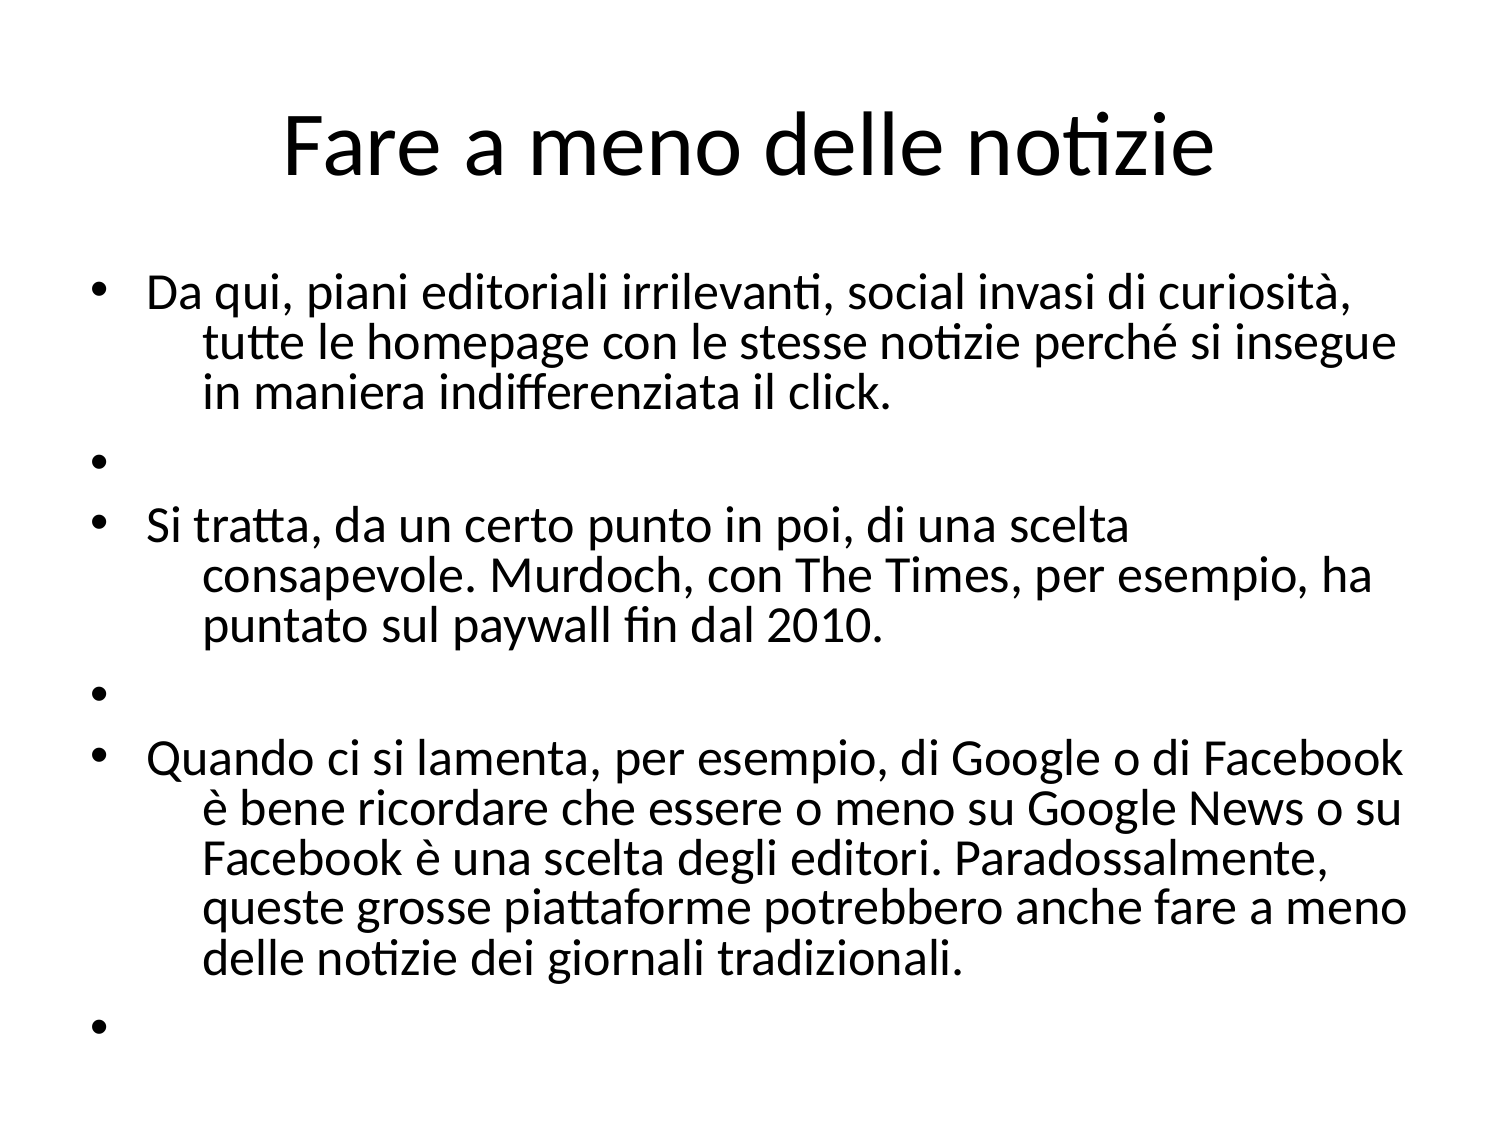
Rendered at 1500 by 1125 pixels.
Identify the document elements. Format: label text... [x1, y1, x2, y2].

list Da qui, piani editoriali irrilevanti, social invasi di curiosità, tutte le homepage con le stesse notizie perché si insegue in maniera indifferenziata il click. Si tratta, da un certo punto in poi, di una scelta consapevole. Murdoch, con The Times, per esempio, ha puntato sul paywall fin dal 2010. Quando ci si lamenta, per esempio, di Google o di Facebook è bene ricordare che essere o meno su Google News o su Facebook è una scelta degli editori. Paradossalmente, queste grosse piattaforme potrebbero anche fare a meno delle notizie dei giornali tradizionali. [75, 262, 1426, 1005]
title Fare a meno delle notizie [75, 45, 1426, 233]
